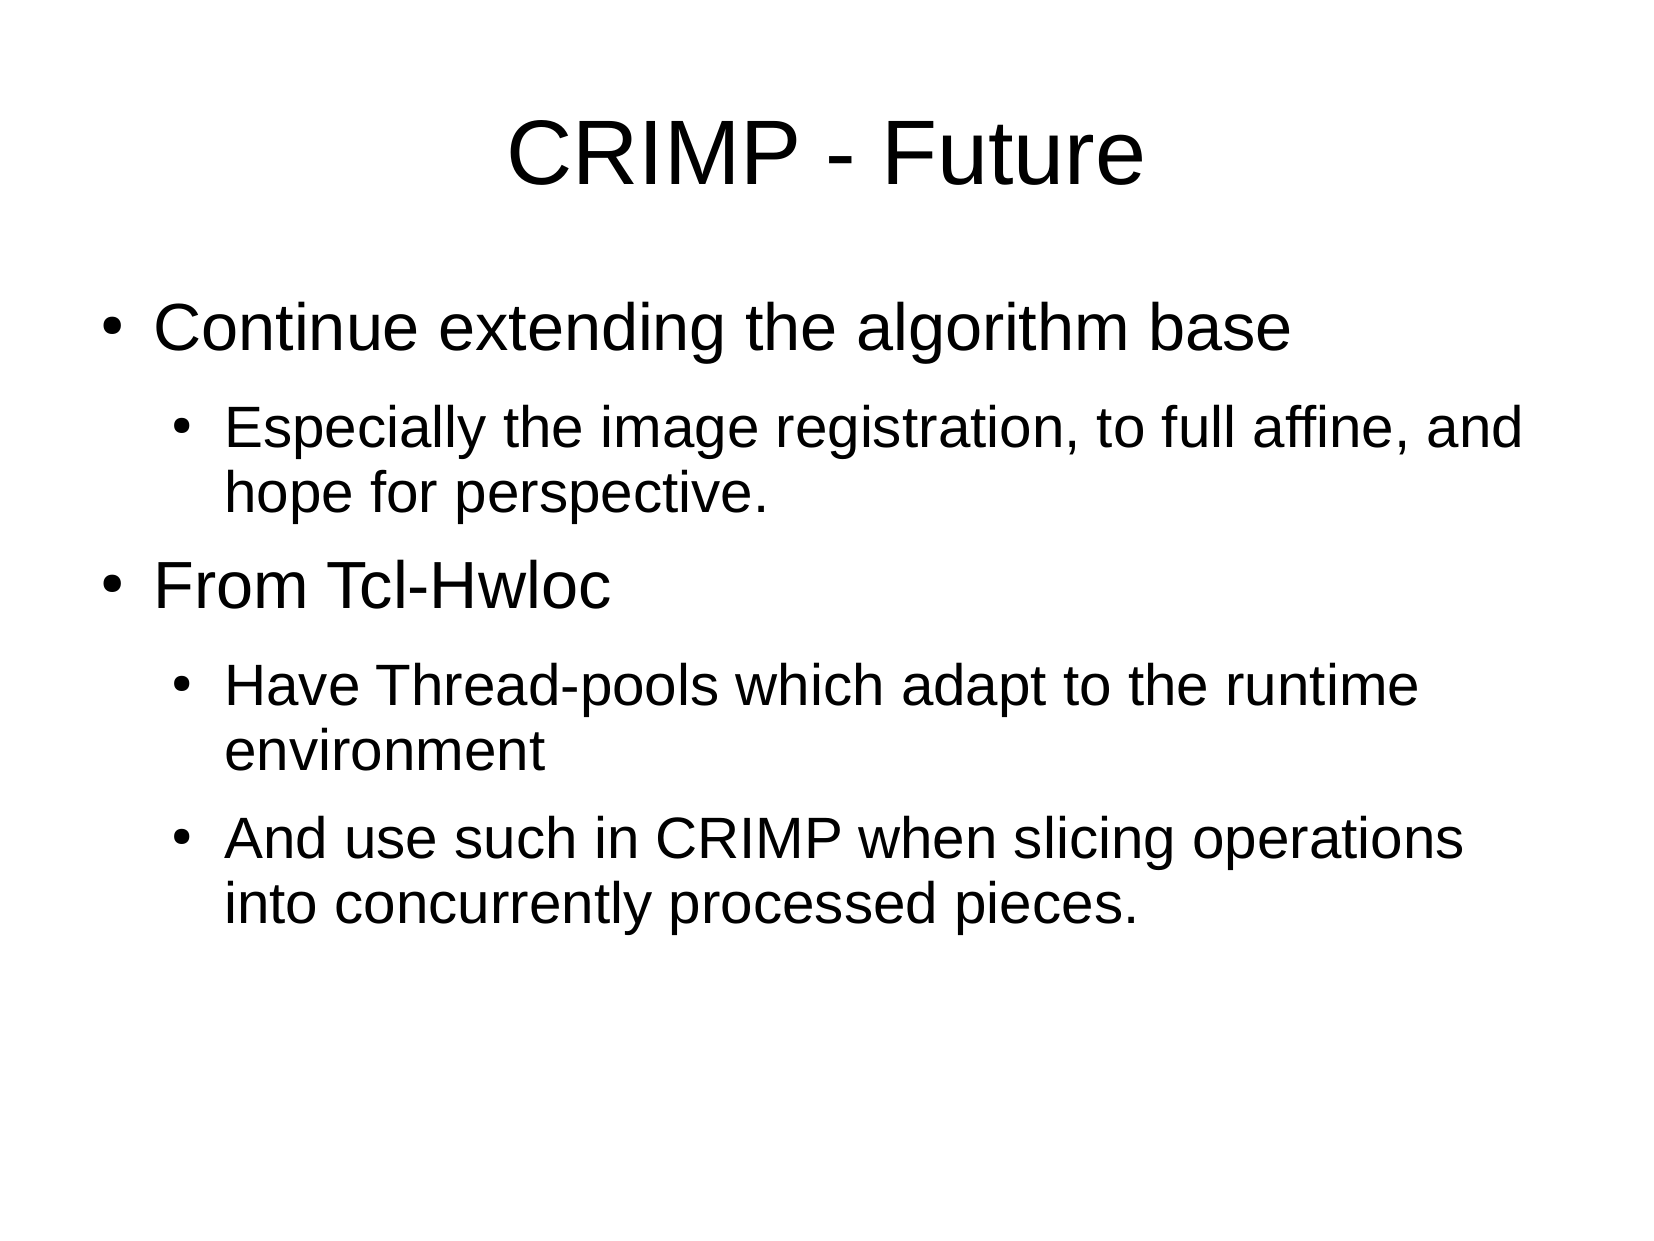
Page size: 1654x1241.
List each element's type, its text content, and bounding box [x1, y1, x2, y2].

list Continue extending the algorithm base Especially the image registration, to full affine, and hope for perspective. From Tcl-Hwloc Have Thread-pools which adapt to the runtime environment And use such in CRIMP when slicing operations into concurrently processed pieces. [82, 290, 1571, 1094]
title CRIMP - Future [82, 56, 1571, 250]
